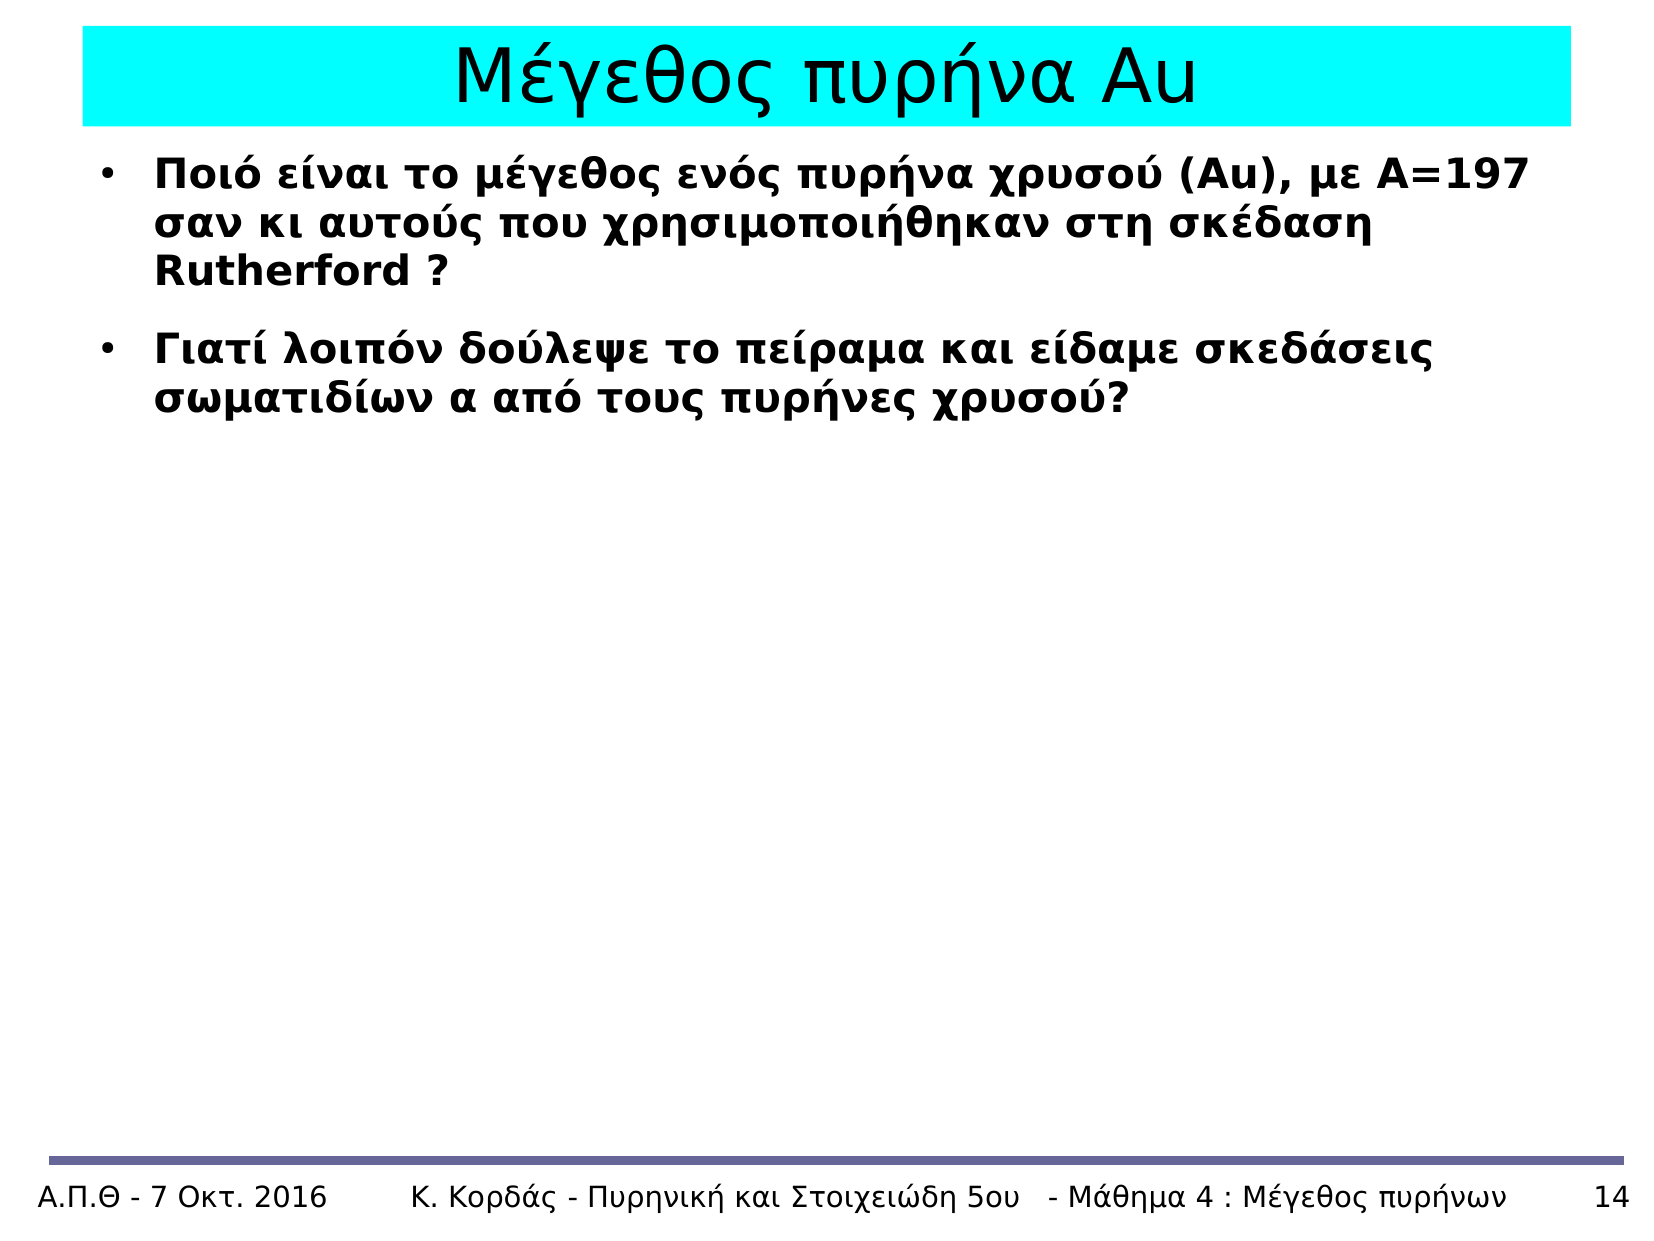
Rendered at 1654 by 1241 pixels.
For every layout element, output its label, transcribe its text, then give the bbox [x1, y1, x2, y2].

list Ποιό είναι το μέγεθος ενός πυρήνα χρυσού (Au), με Α=197 σαν κι αυτούς που χρησιμοποιήθηκαν στη σκέδαση Rutherford ? Γιατί λοιπόν δούλεψε το πείραμα και είδαμε σκεδάσεις σωματιδίων α από τους πυρήνες χρυσού? [82, 150, 1571, 1112]
title Μέγεθος πυρήνα Au [82, 32, 1571, 120]
